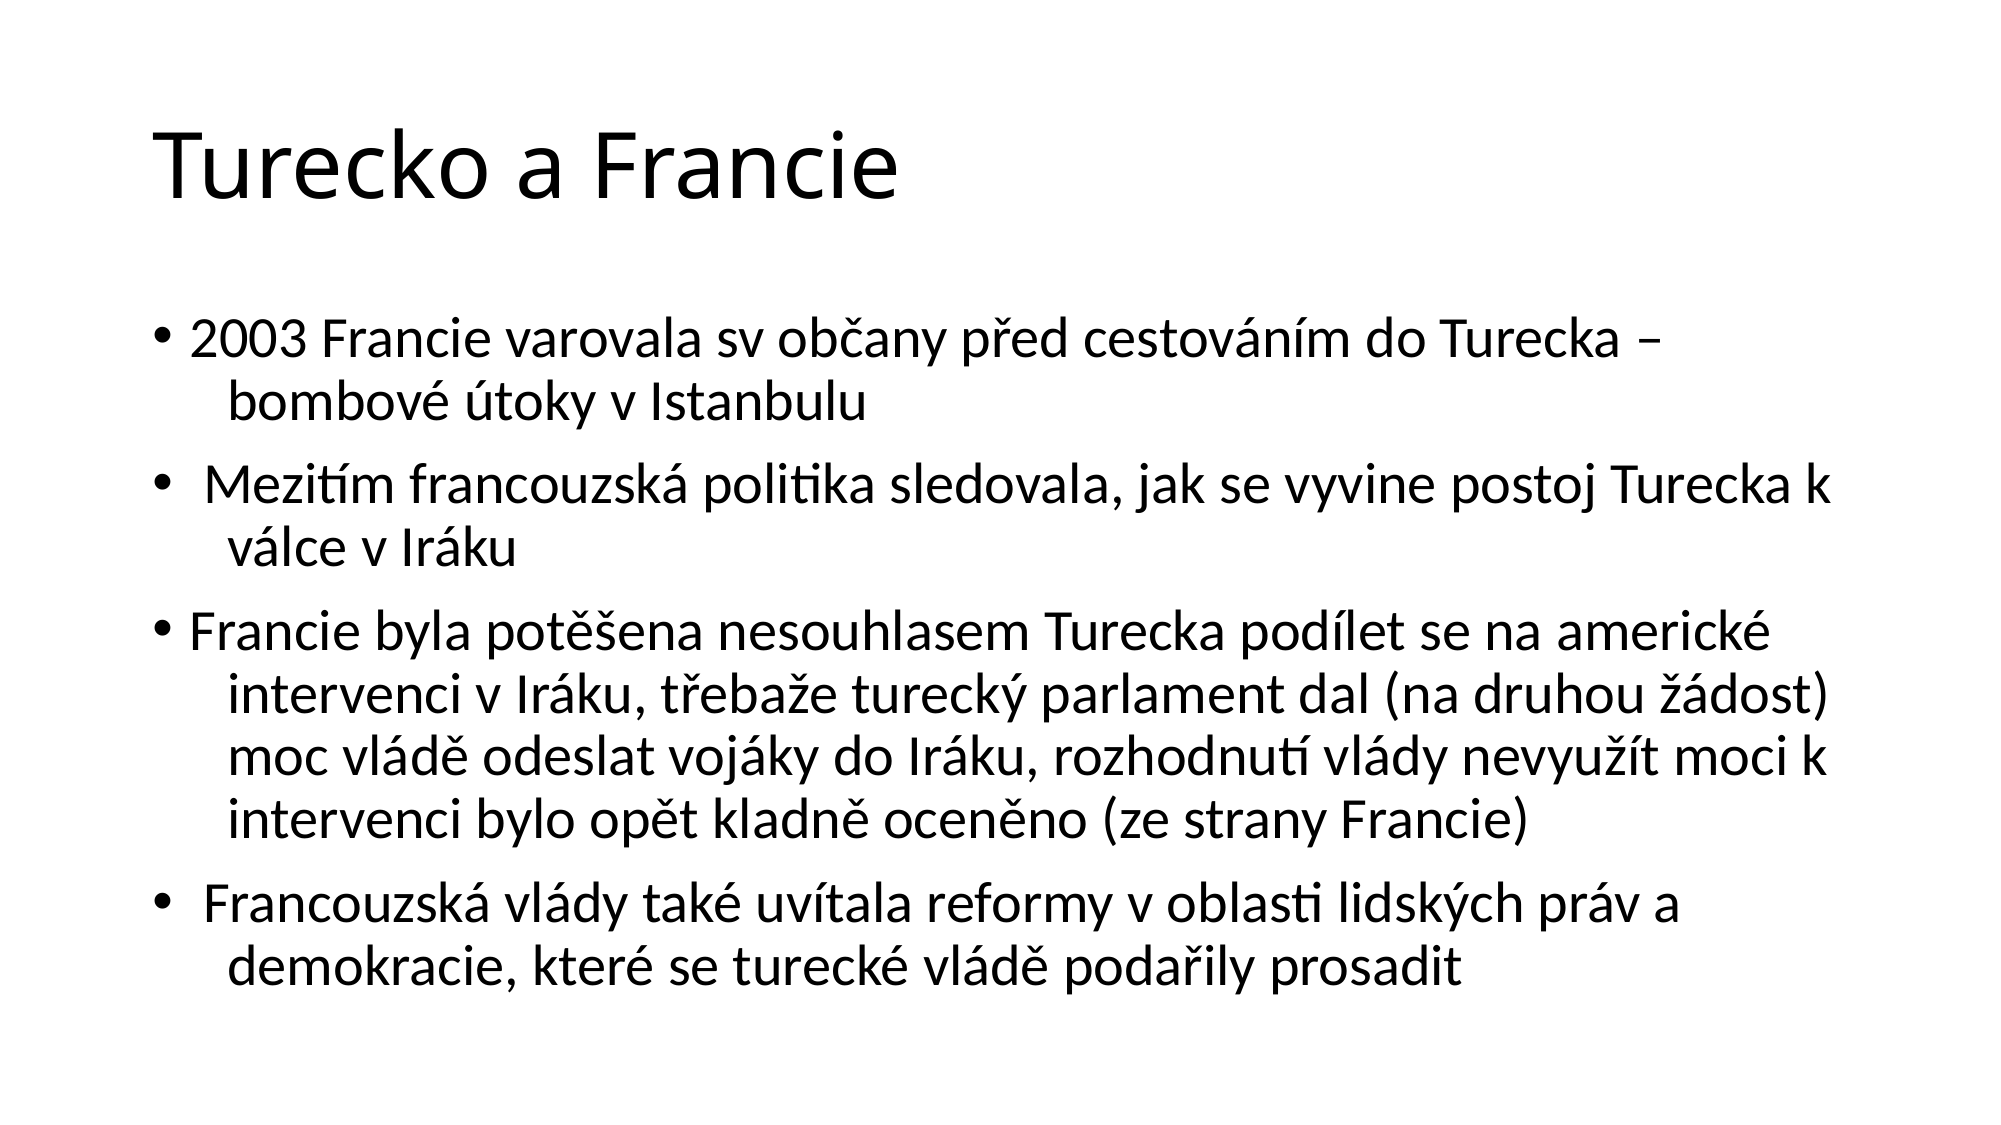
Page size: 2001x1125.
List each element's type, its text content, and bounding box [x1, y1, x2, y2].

list 2003 Francie varovala sv občany před cestováním do Turecka – bombové útoky v Istanbulu Mezitím francouzská politika sledovala, jak se vyvine postoj Turecka k válce v Iráku Francie byla potěšena nesouhlasem Turecka podílet se na americké intervenci v Iráku, třebaže turecký parlament dal (na druhou žádost) moc vládě odeslat vojáky do Iráku, rozhodnutí vlády nevyužít moci k intervenci bylo opět kladně oceněno (ze strany Francie) Francouzská vlády také uvítala reformy v oblasti lidských práv a demokracie, které se turecké vládě podařily prosadit [137, 299, 1863, 1014]
title Turecko a Francie [137, 59, 1863, 278]
